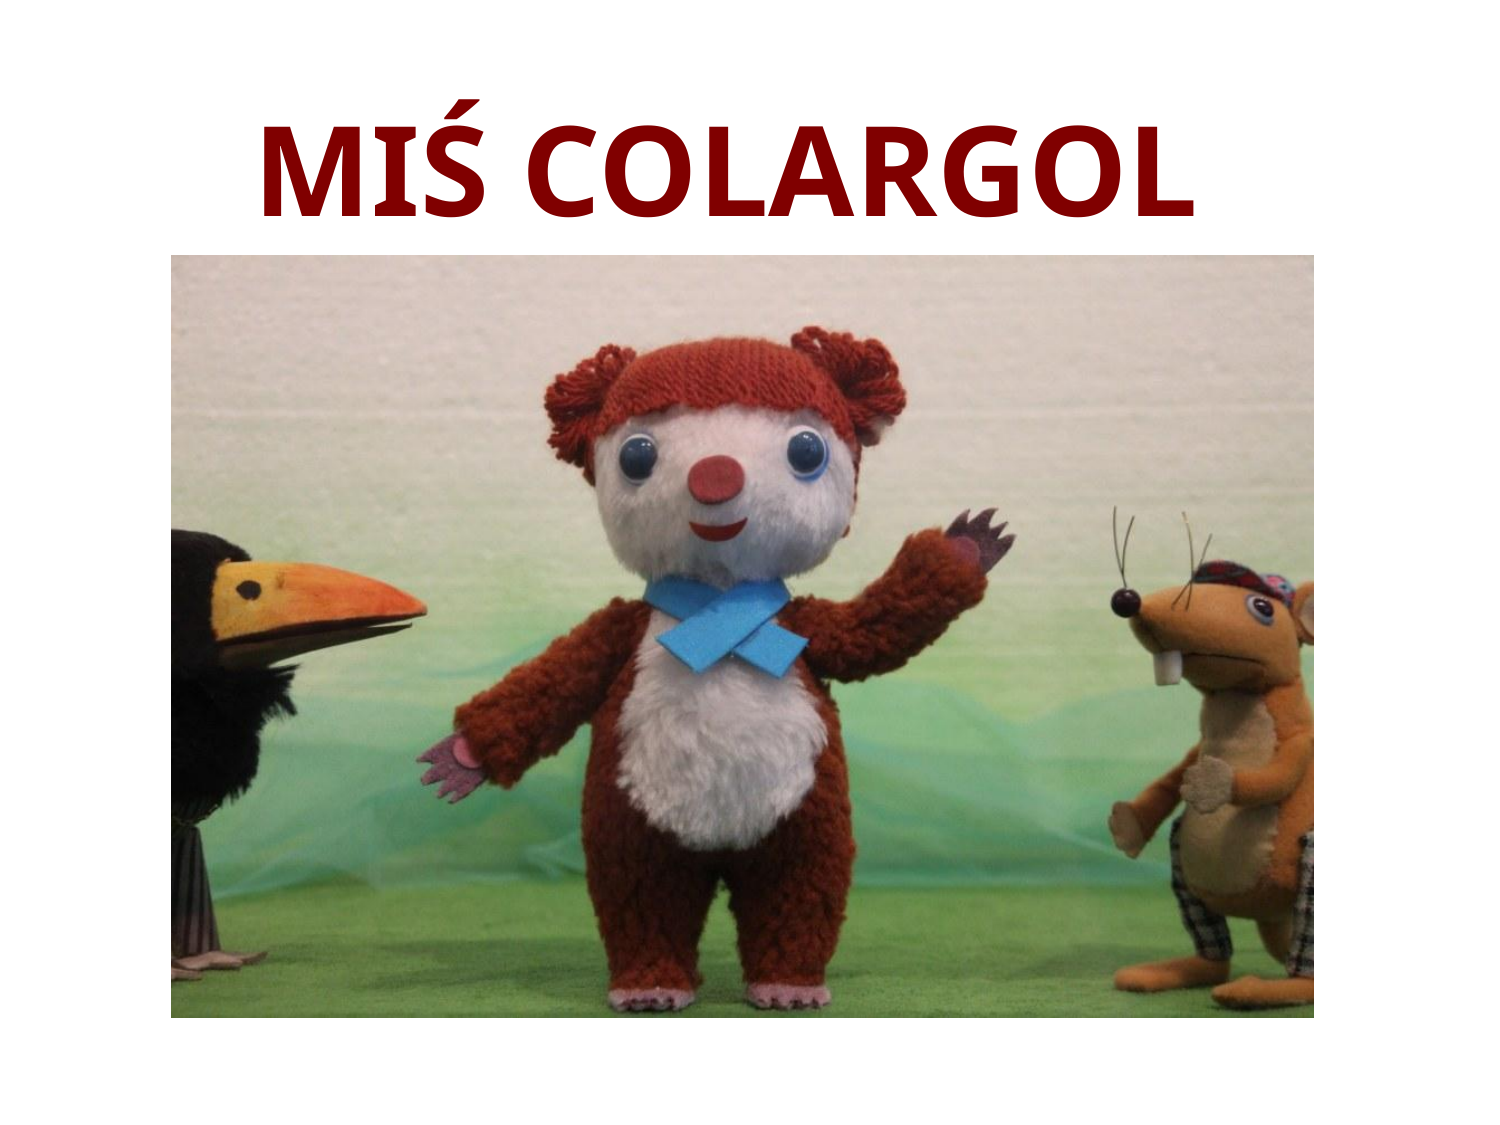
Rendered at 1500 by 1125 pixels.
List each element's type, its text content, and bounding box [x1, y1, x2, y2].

title MIŚ COLARGOL [135, 78, 1317, 256]
picture [171, 255, 1314, 1018]
